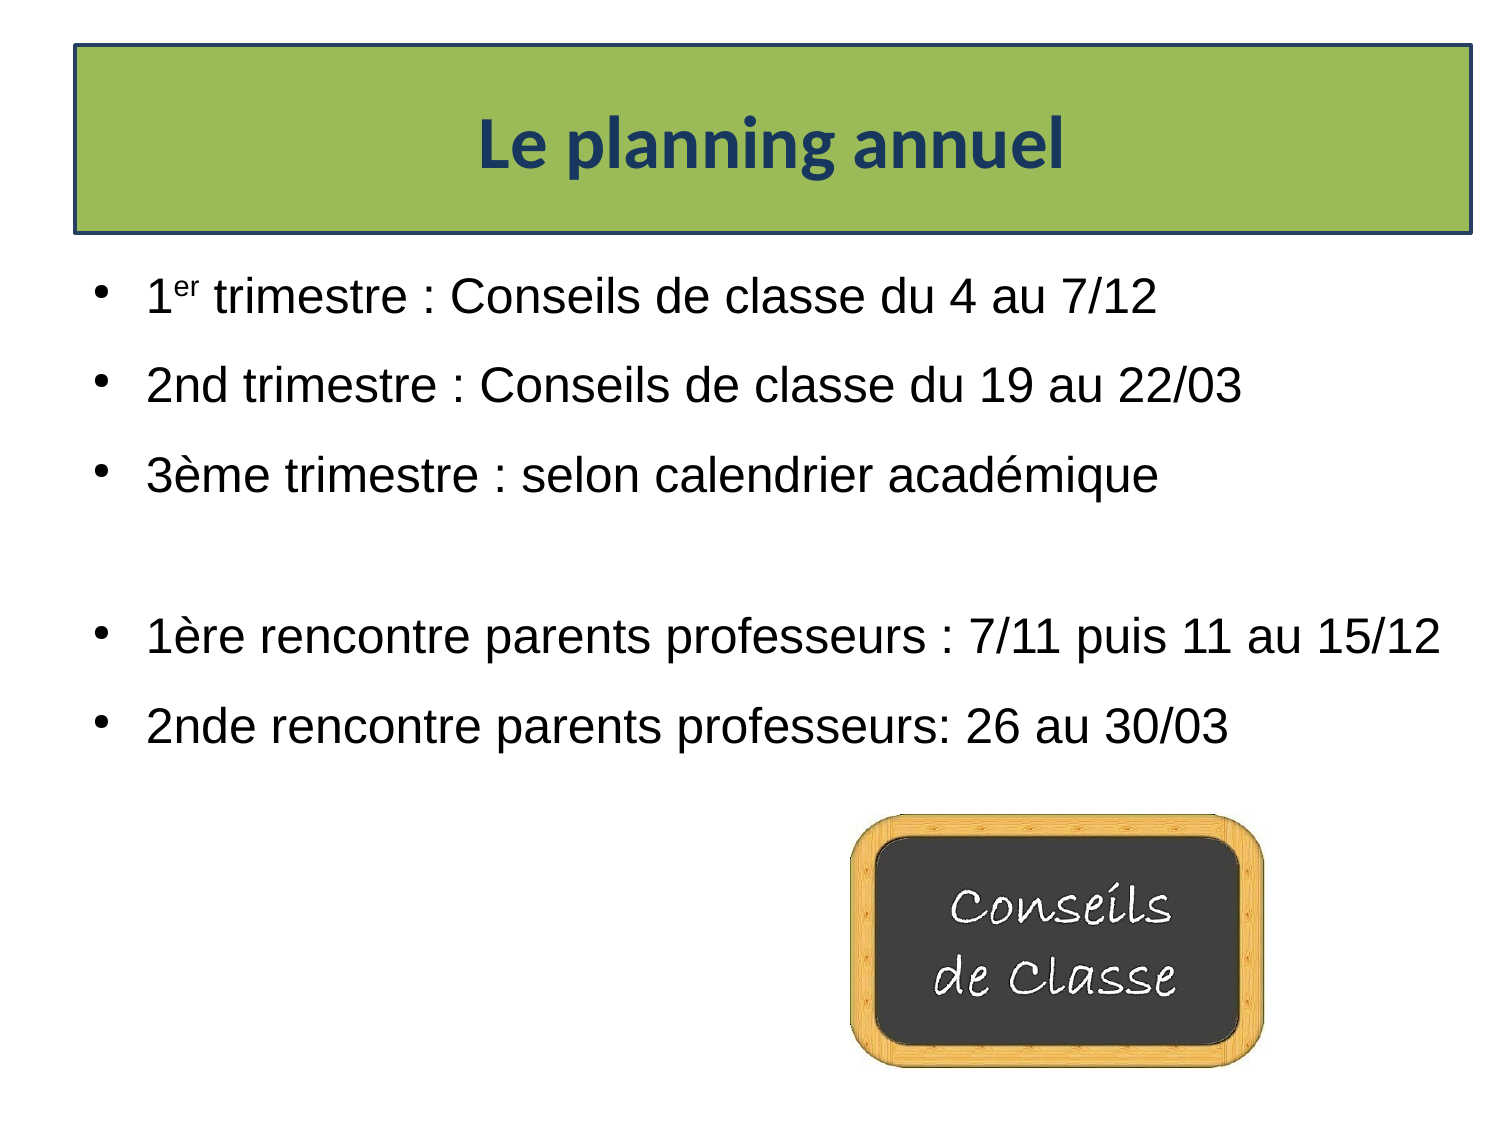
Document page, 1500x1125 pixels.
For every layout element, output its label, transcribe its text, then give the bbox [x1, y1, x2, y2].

list 1er trimestre : Conseils de classe du 4 au 7/12 2nd trimestre : Conseils de classe du 19 au 22/03 3ème trimestre : selon calendrier académique [75, 263, 1465, 575]
title Le planning annuel [75, 45, 1471, 233]
picture [850, 814, 1266, 1069]
list 1ère rencontre parents professeurs : 7/11 puis 11 au 15/12 2nde rencontre parents professeurs: 26 au 30/03 [75, 603, 1465, 916]
